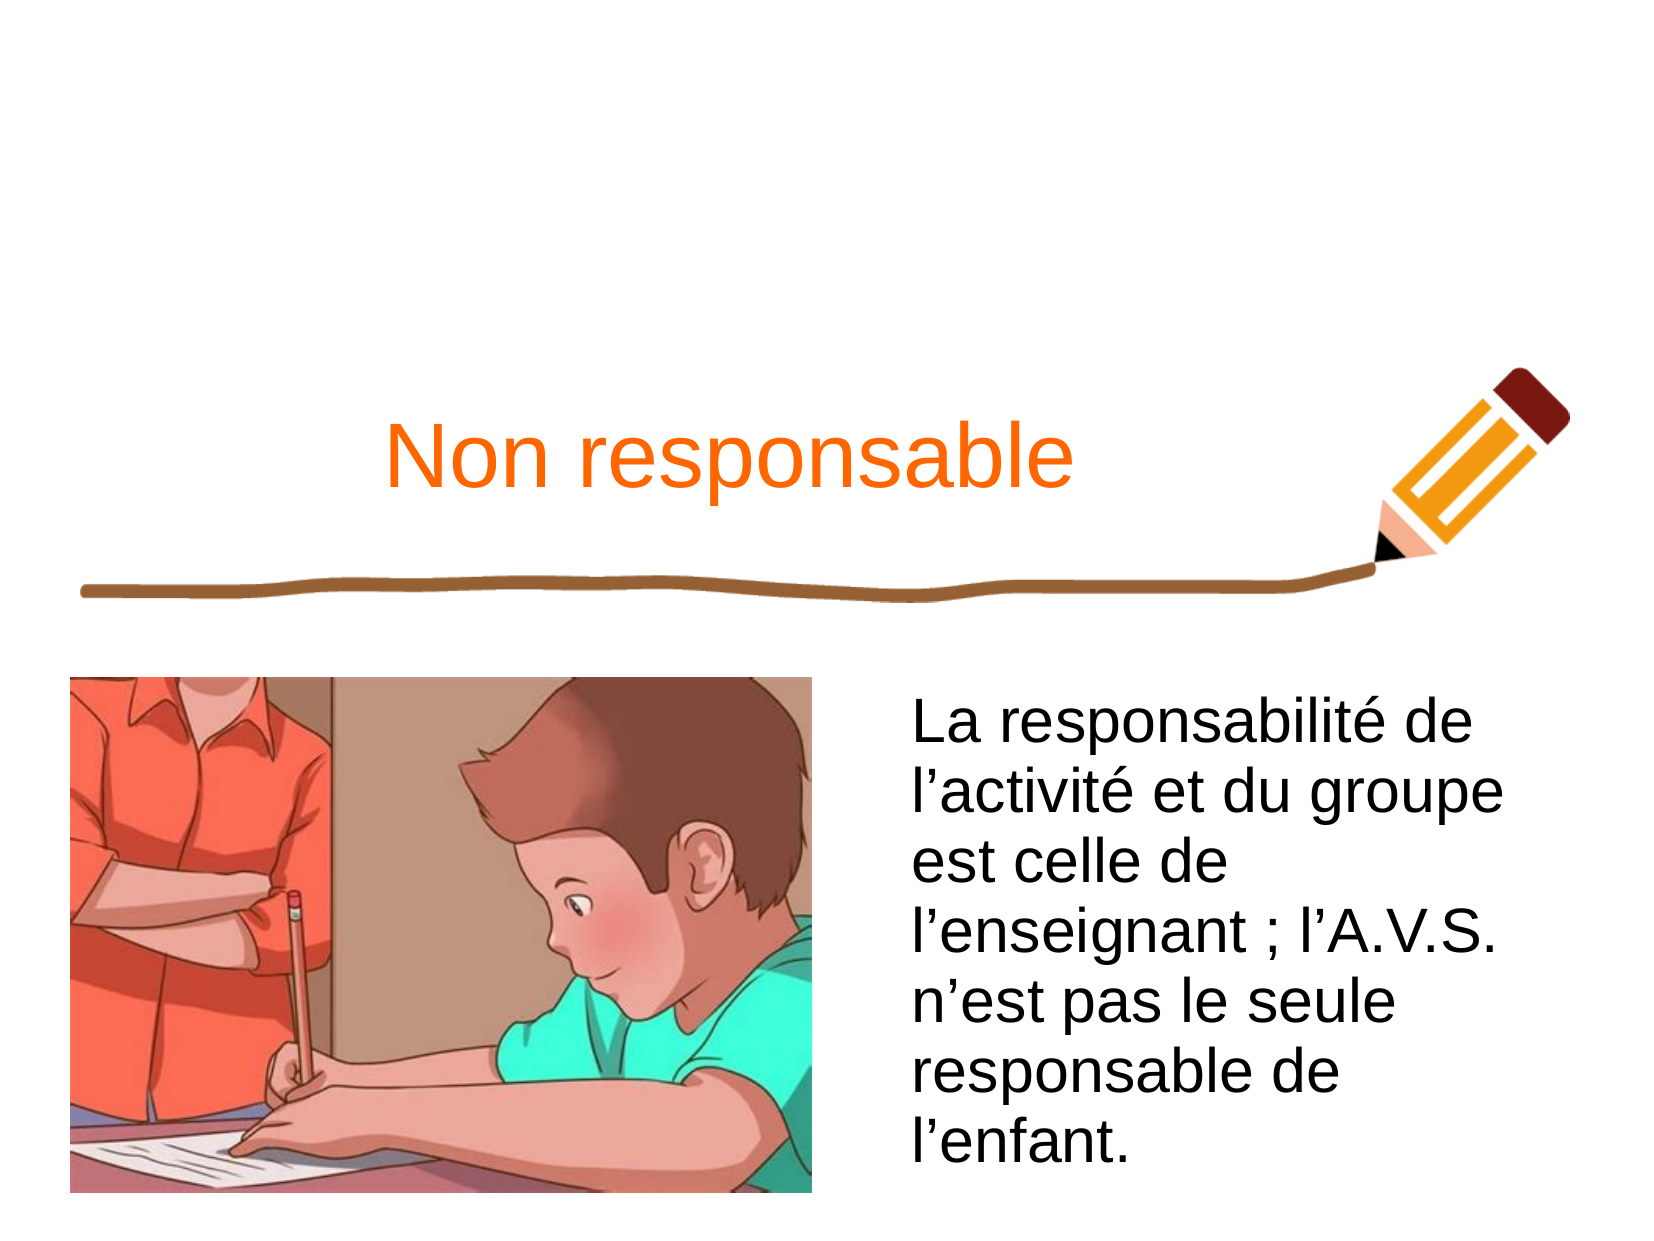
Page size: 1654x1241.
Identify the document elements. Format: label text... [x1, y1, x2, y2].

title Non responsable [82, 352, 1379, 560]
picture [80, 367, 1570, 603]
picture [70, 677, 812, 1193]
list La responsabilité de l’activité et du groupe est celle de l’enseignant ; l’A.V.S. n’est pas le seule responsable de l’enfant. [845, 685, 1572, 1177]
